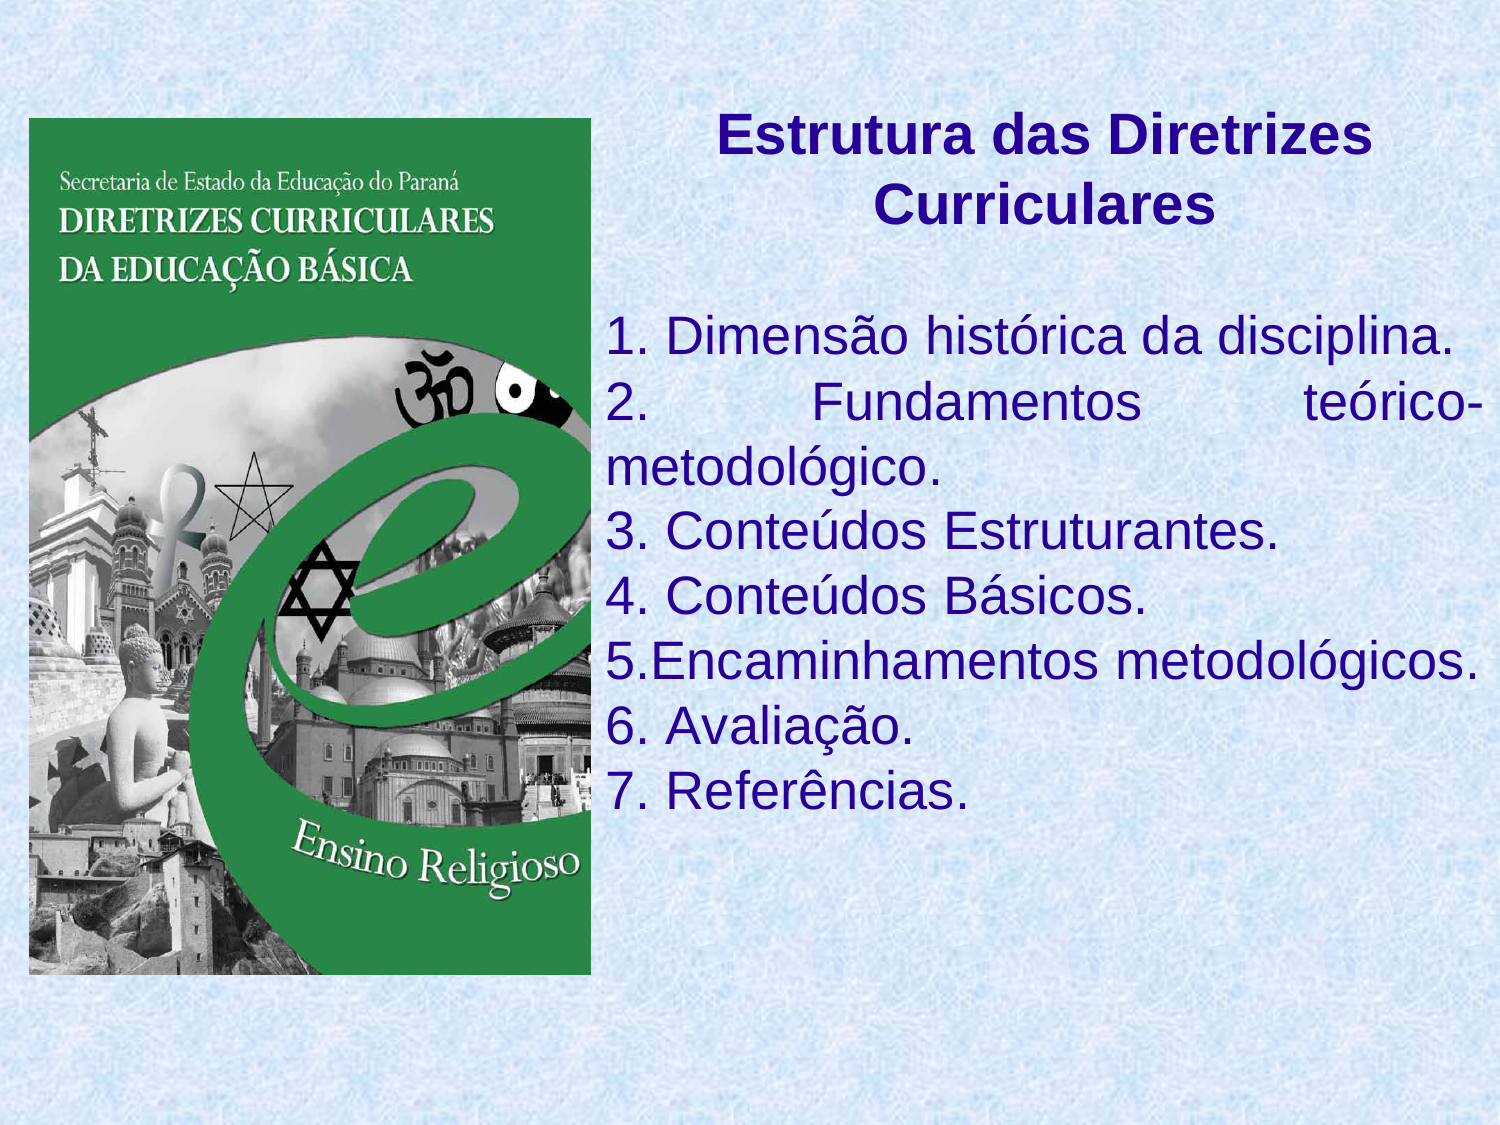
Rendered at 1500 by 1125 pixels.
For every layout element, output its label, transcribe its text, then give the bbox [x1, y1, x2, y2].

picture [0, 0, 1500, 1125]
text_box Estrutura das Diretrizes Curriculares 1. Dimensão histórica da disciplina. 2. Fundamentos teórico-metodológico. 3. Conteúdos Estruturantes. 4. Conteúdos Básicos. 5.Encaminhamentos metodológicos. 6. Avaliação. 7. Referências. [590, 88, 1500, 1053]
